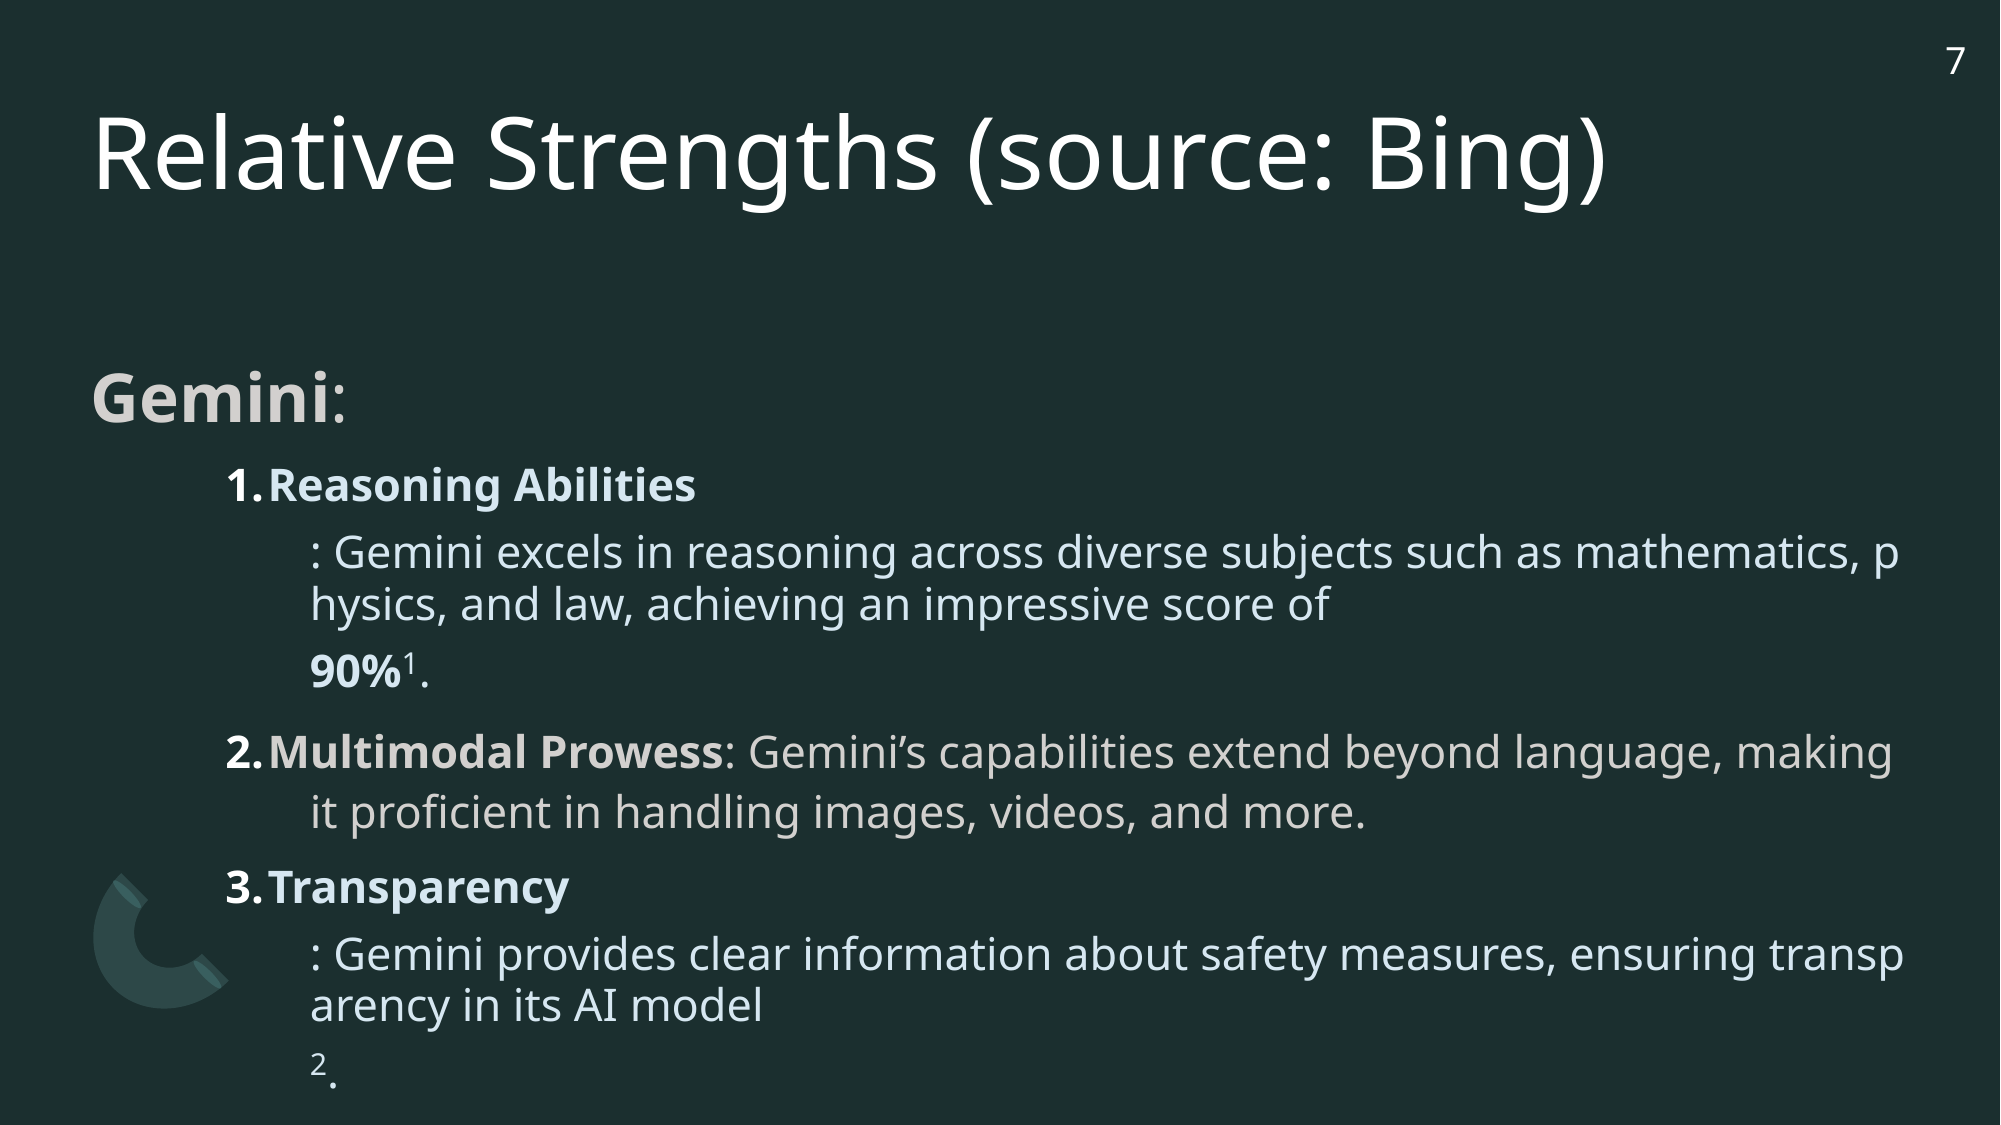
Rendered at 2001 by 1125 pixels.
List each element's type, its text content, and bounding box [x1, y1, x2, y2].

text_box 7 [1930, 29, 2000, 91]
title Relative Strengths (source: Bing) [90, 90, 1910, 309]
list Gemini: Reasoning Abilities: Gemini excels in reasoning across diverse subjects such as mathematics, physics, and law, achieving an impressive score of 90%1. Multimodal Prowess: Gemini’s capabilities extend beyond language, making it proficient in handling images, videos, and more. Transparency: Gemini provides clear information about safety measures, ensuring transparency in its AI model2. [90, 346, 1910, 1000]
